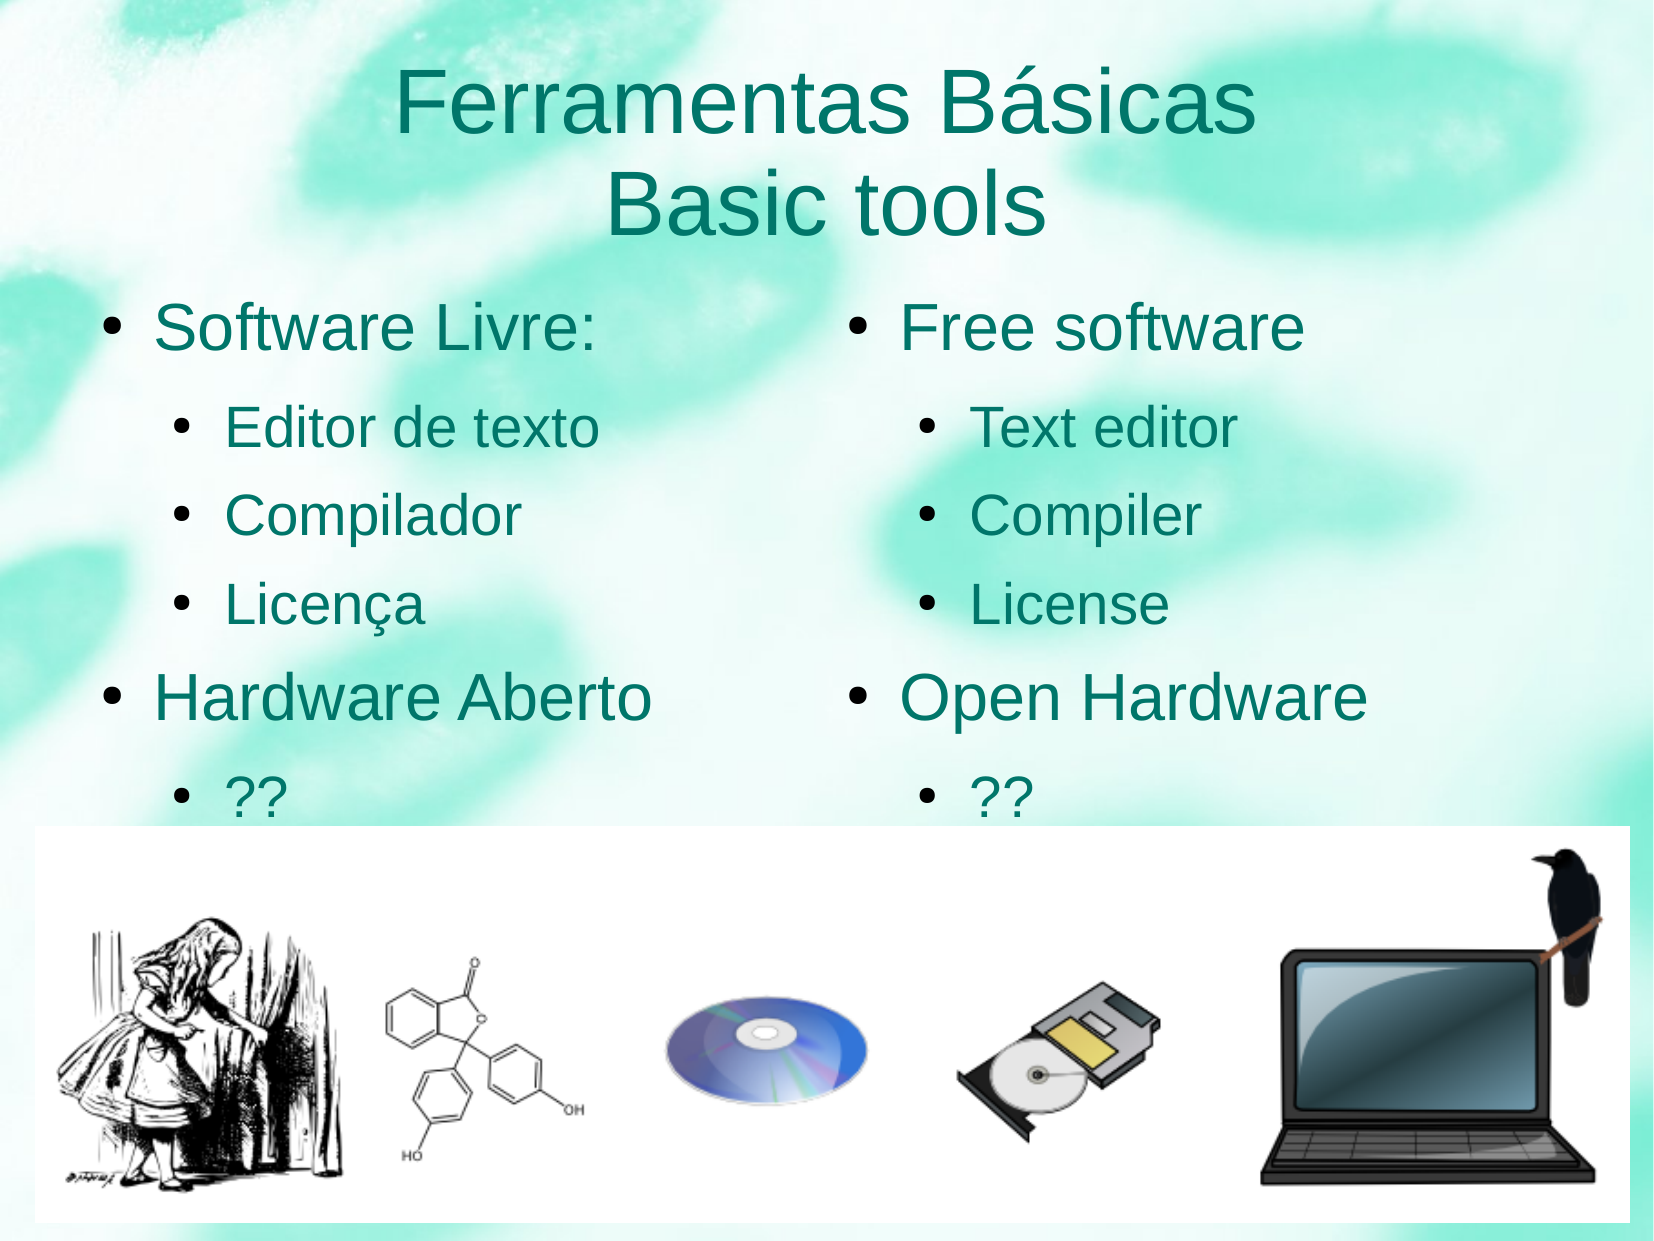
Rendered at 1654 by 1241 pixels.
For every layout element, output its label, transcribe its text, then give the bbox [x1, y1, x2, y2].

picture [0, 0, 1654, 1241]
title Ferramentas Básicas Basic tools [82, 49, 1571, 257]
list Free software Text editor Compiler License Open Hardware ?? [828, 290, 1539, 826]
list Software Livre: Editor de texto Compilador Licença Hardware Aberto ?? [82, 290, 793, 826]
